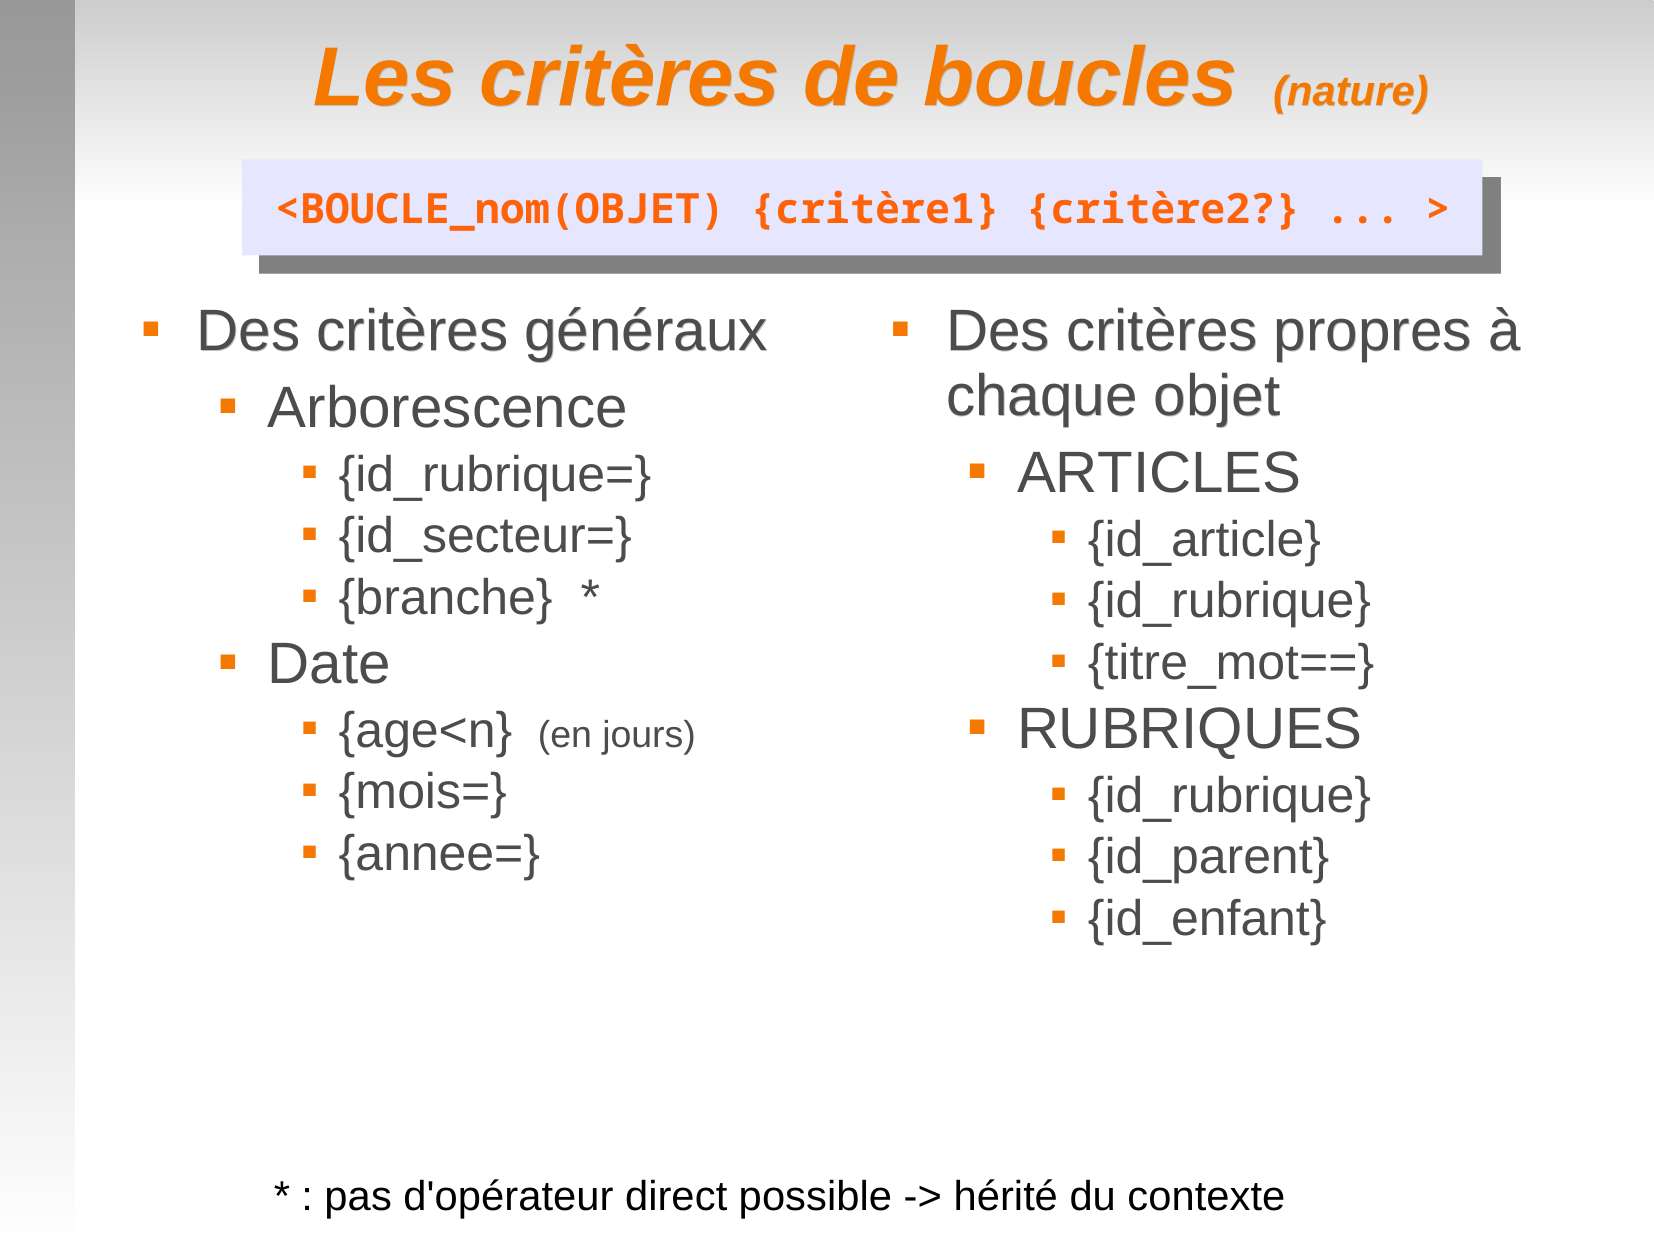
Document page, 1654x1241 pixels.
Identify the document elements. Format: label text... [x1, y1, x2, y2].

text_box <BOUCLE_nom(OBJET) {critère1} {critère2?} ... > [242, 159, 1483, 249]
list Des critères propres à chaque objet ARTICLES {id_article} {id_rubrique} {titre_mot==} RUBRIQUES {id_rubrique} {id_parent} {id_enfant} [875, 298, 1625, 1117]
title Les critères de boucles (nature) [88, 0, 1654, 166]
text_box * : pas d'opérateur direct possible -> hérité du contexte [81, 1165, 1510, 1241]
list Des critères généraux Arborescence {id_rubrique=} {id_secteur=} {branche} * Date {age<n} (en jours) {mois=} {annee=} [126, 298, 876, 1102]
